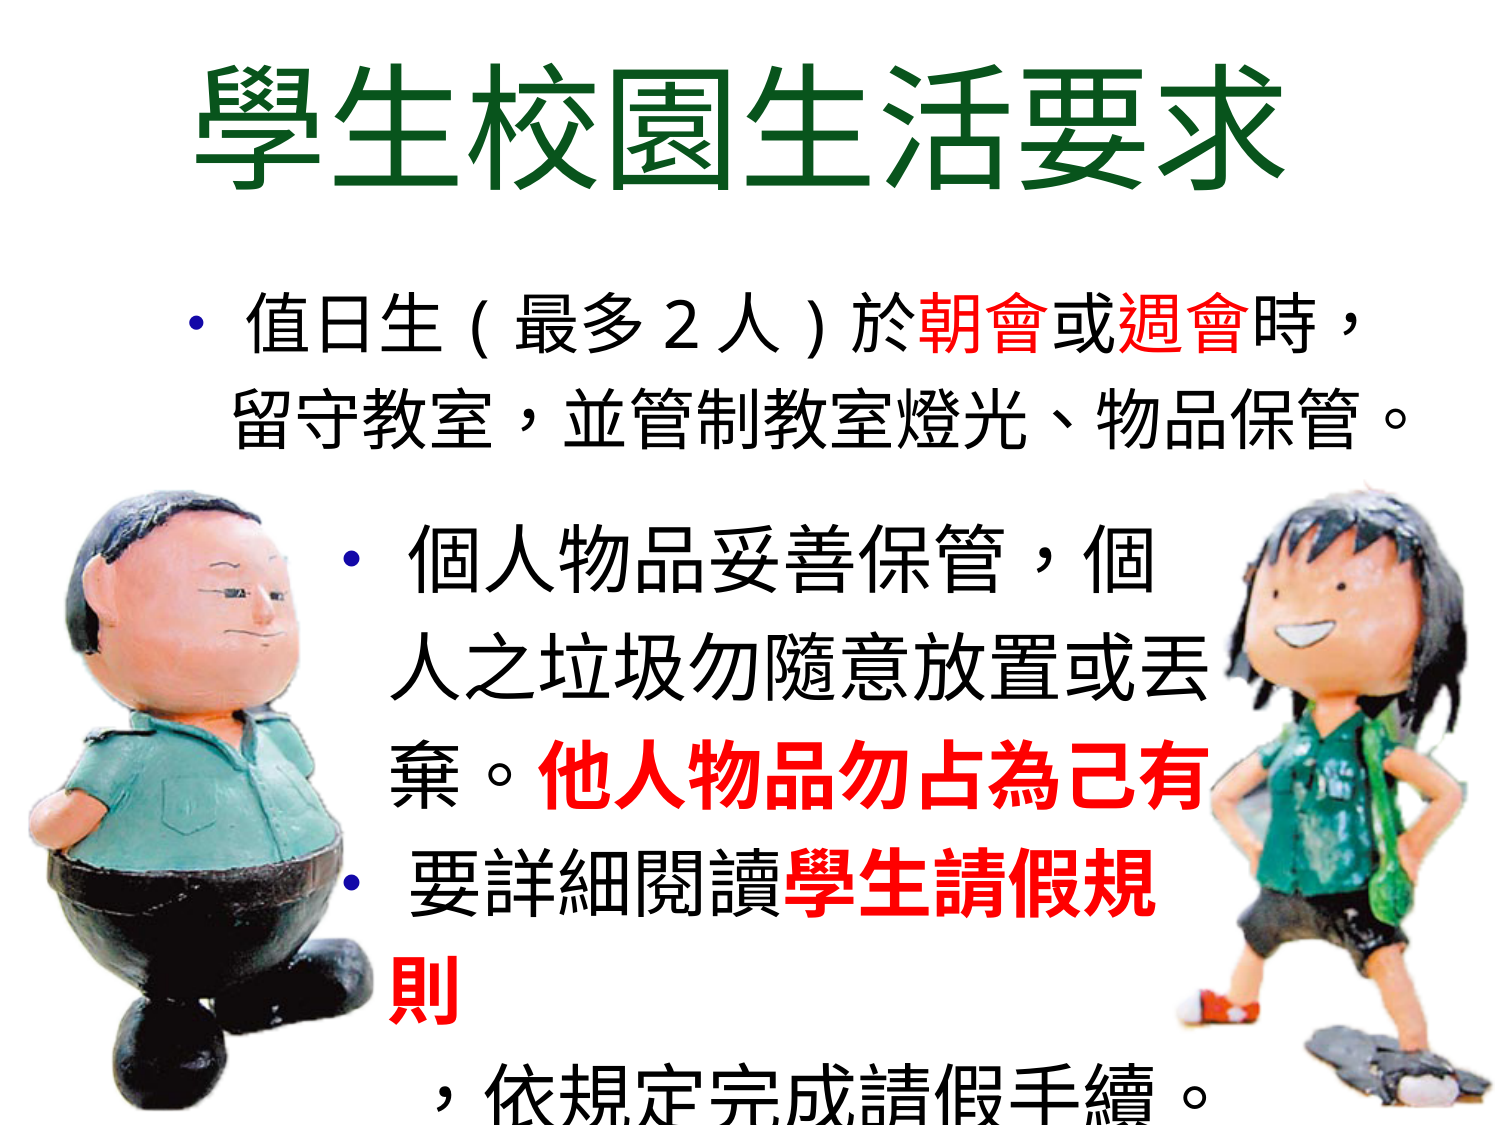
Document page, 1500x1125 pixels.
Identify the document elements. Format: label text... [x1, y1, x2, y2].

list ‧值日生(最多2人)於朝會或週會時，留守教室，並管制教室燈光、物品保管。 [84, 258, 1449, 486]
text_box ‧個人物品妥善保管，個人之垃圾勿隨意放置或丟棄。他人物品勿占為己有。 ‧要詳細閱讀學生請假規則 ，依規定完成請假手續。 [299, 486, 1170, 1059]
text_box 學生校園生活要求 [64, 31, 1415, 219]
picture [1170, 479, 1495, 1117]
picture [3, 429, 384, 1125]
